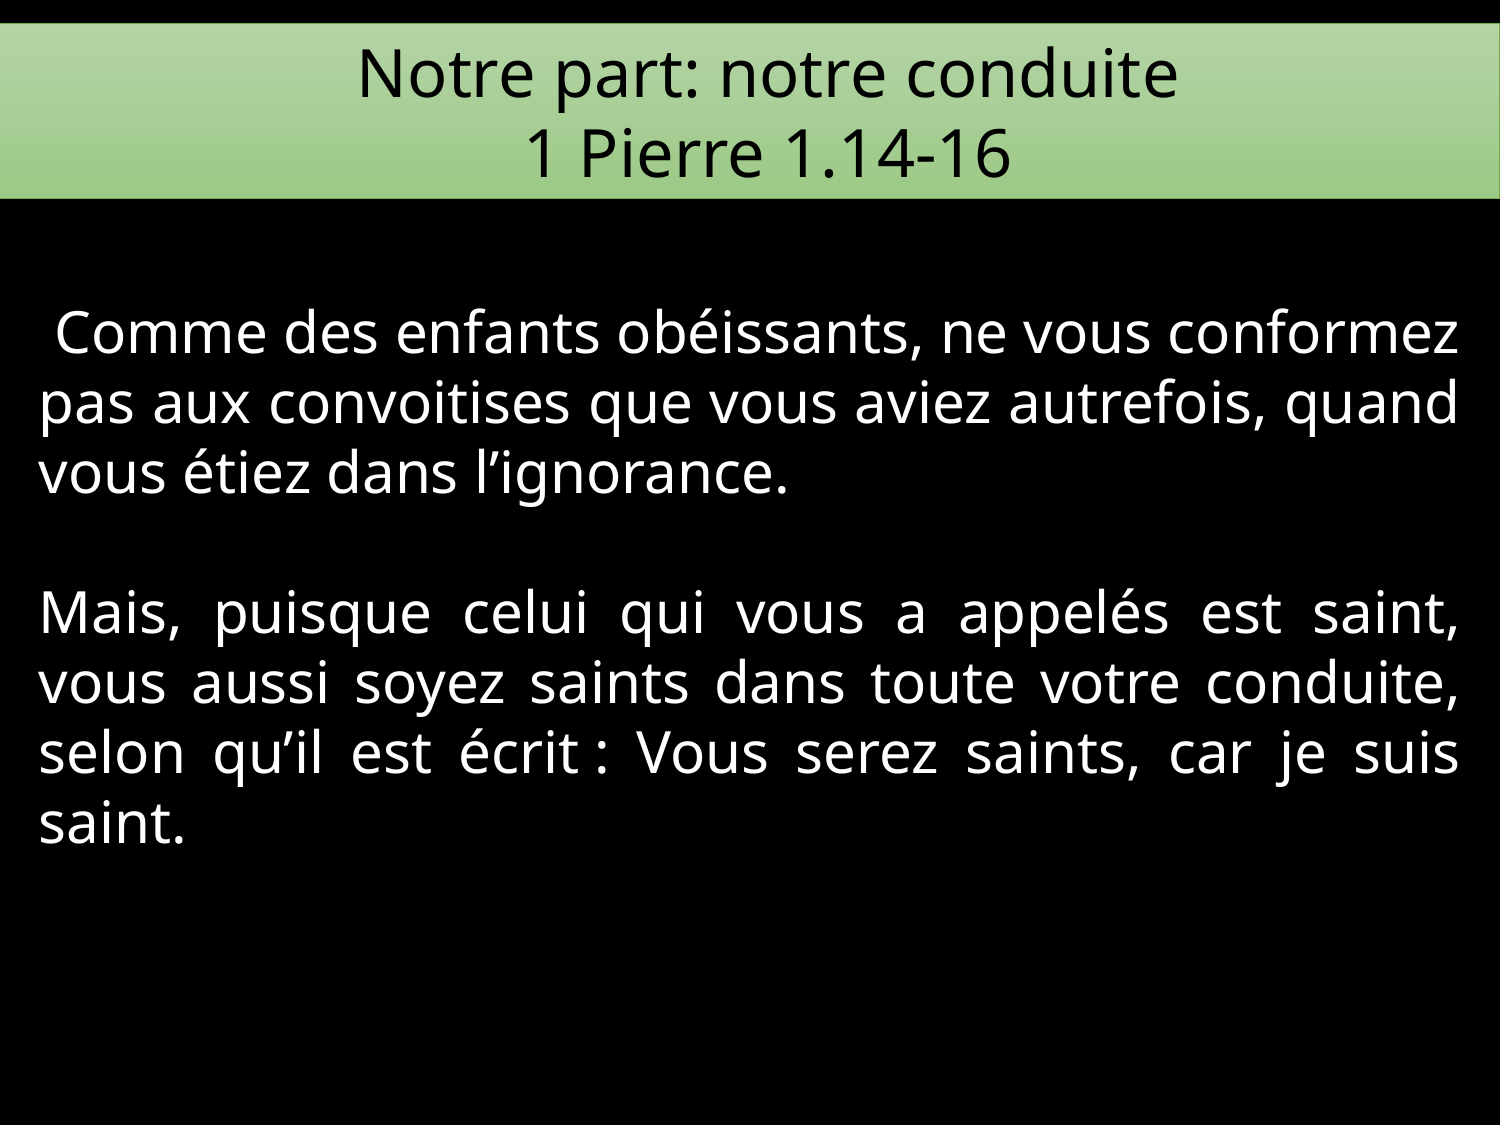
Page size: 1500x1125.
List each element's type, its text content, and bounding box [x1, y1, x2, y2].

text_box Comme des enfants obéissants, ne vous conformez pas aux convoitises que vous aviez autrefois, quand vous étiez dans l’ignorance. Mais, puisque celui qui vous a appelés est saint, vous aussi soyez saints dans toute votre conduite, selon qu’il est écrit : Vous serez saints, car je suis saint. [24, 287, 1476, 863]
text_box Notre part: notre conduite 1 Pierre 1.14-16 [0, 23, 1500, 199]
